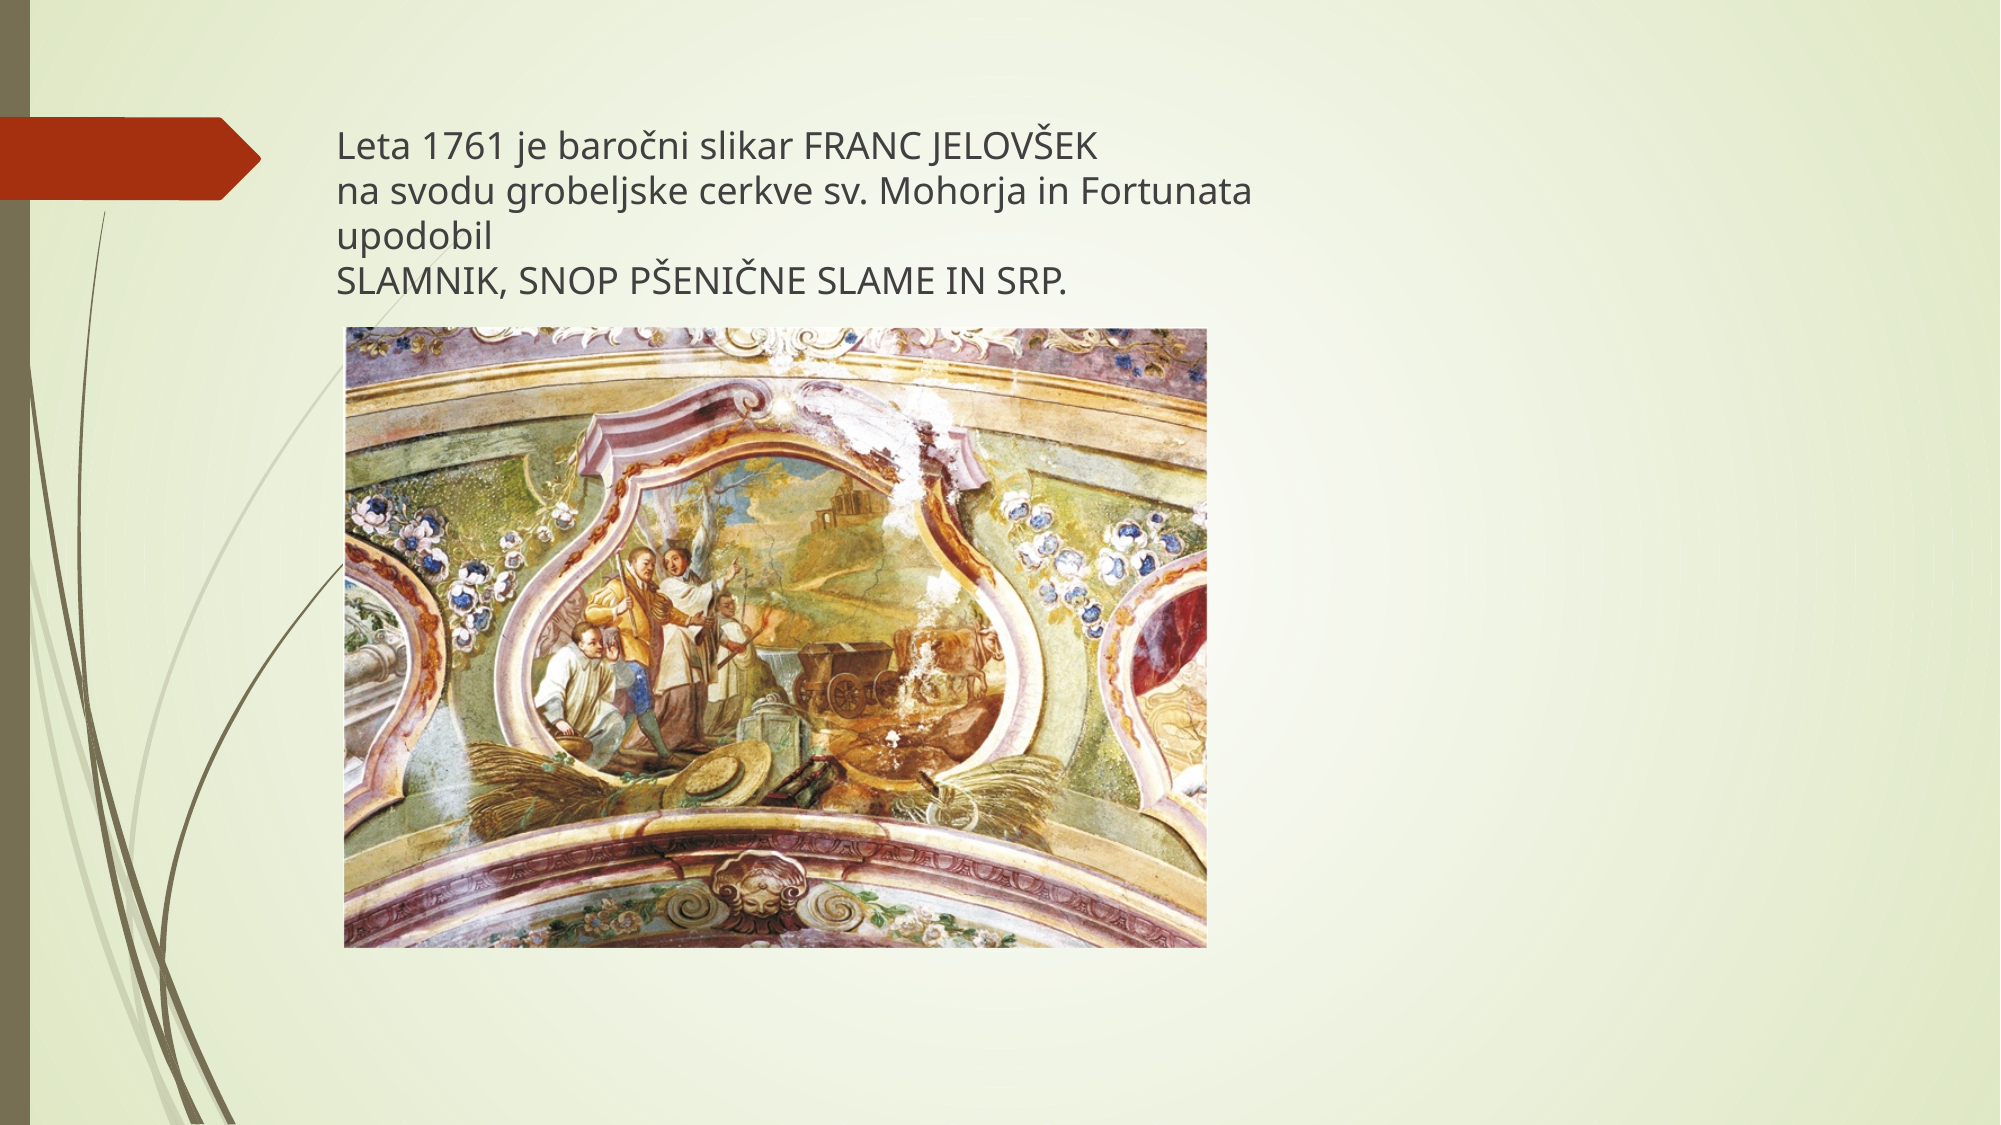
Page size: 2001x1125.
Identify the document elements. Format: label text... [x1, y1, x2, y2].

picture [343, 355, 1208, 948]
text_box Leta 1761 je baročni slikar FRANC JELOVŠEK na svodu grobeljske cerkve sv. Mohorja in Fortunata upodobil SLAMNIK, SNOP PŠENIČNE SLAME IN SRP. [321, 115, 1422, 355]
